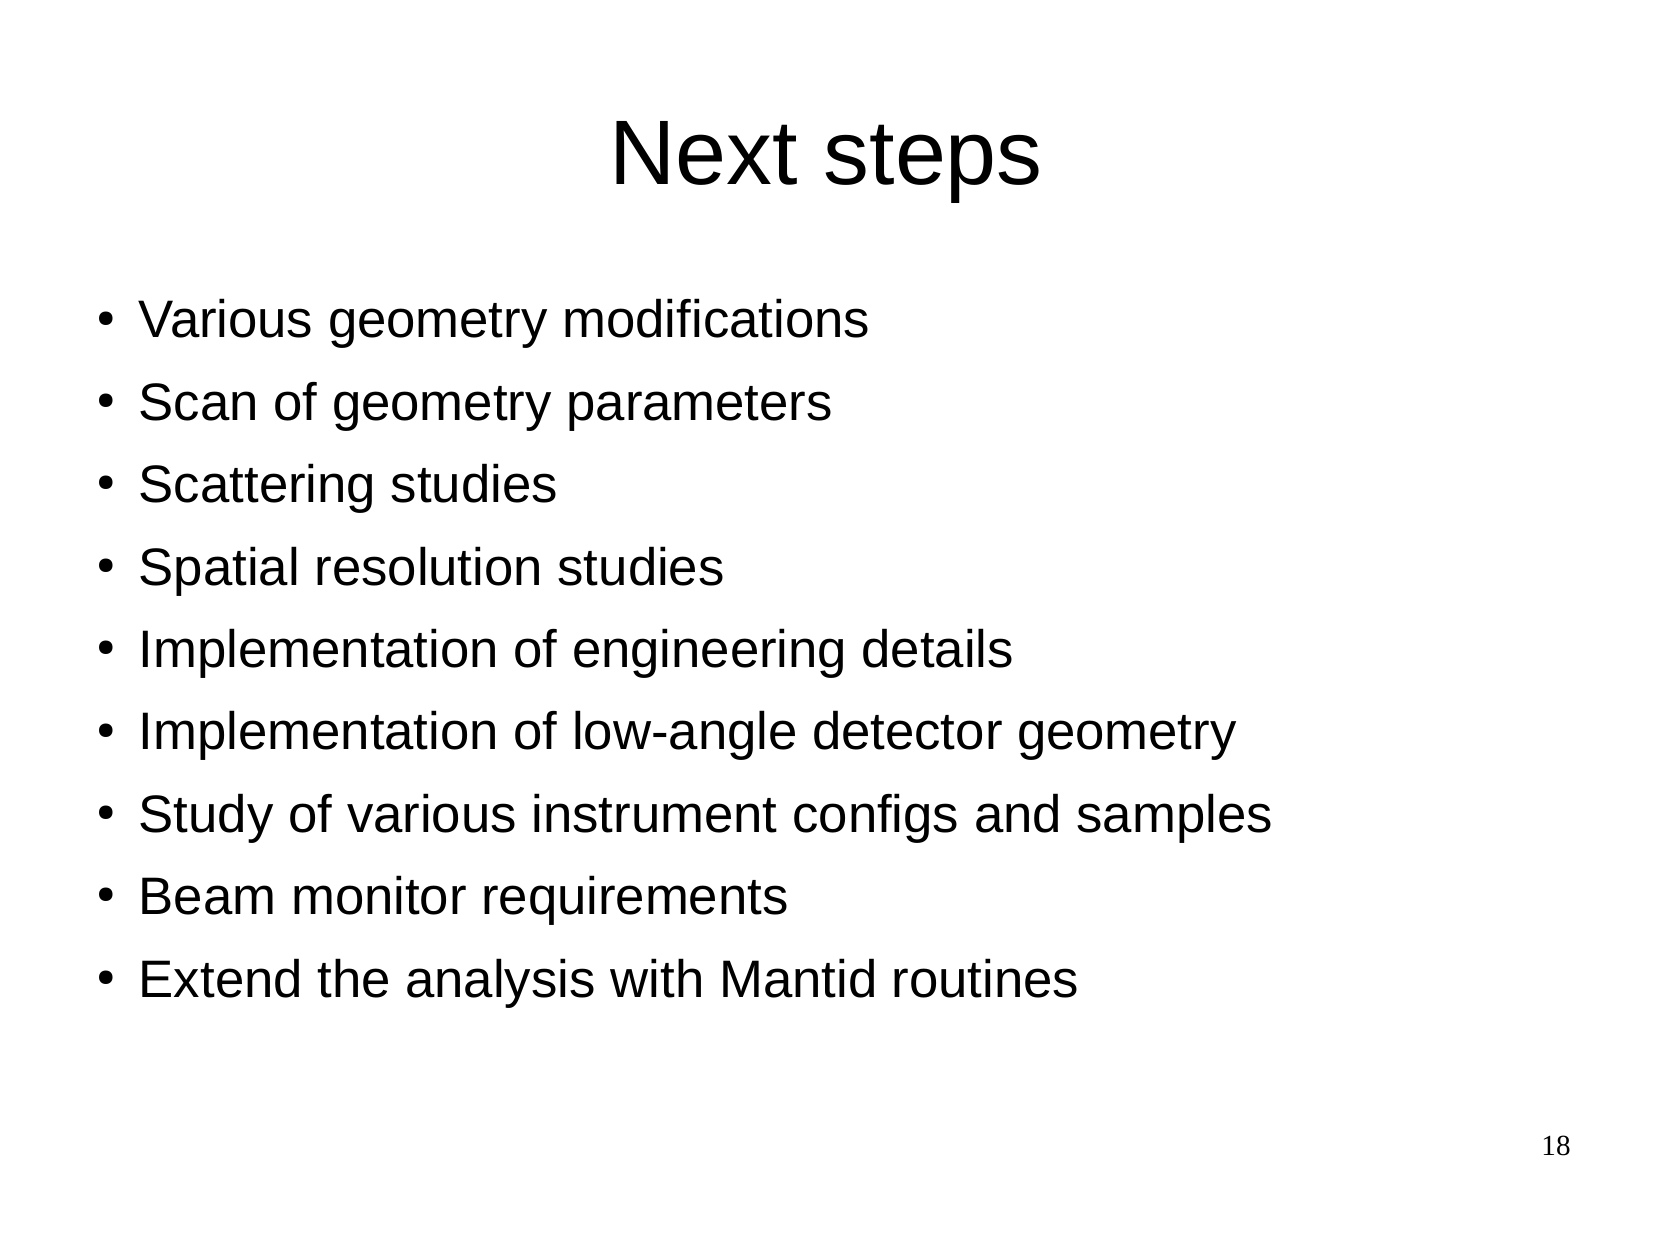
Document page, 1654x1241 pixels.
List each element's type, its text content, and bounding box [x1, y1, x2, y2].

title Next steps [82, 49, 1571, 257]
list Various geometry modifications Scan of geometry parameters Scattering studies Spatial resolution studies Implementation of engineering details Implementation of low-angle detector geometry Study of various instrument configs and samples Beam monitor requirements Extend the analysis with Mantid routines [82, 290, 1571, 1010]
